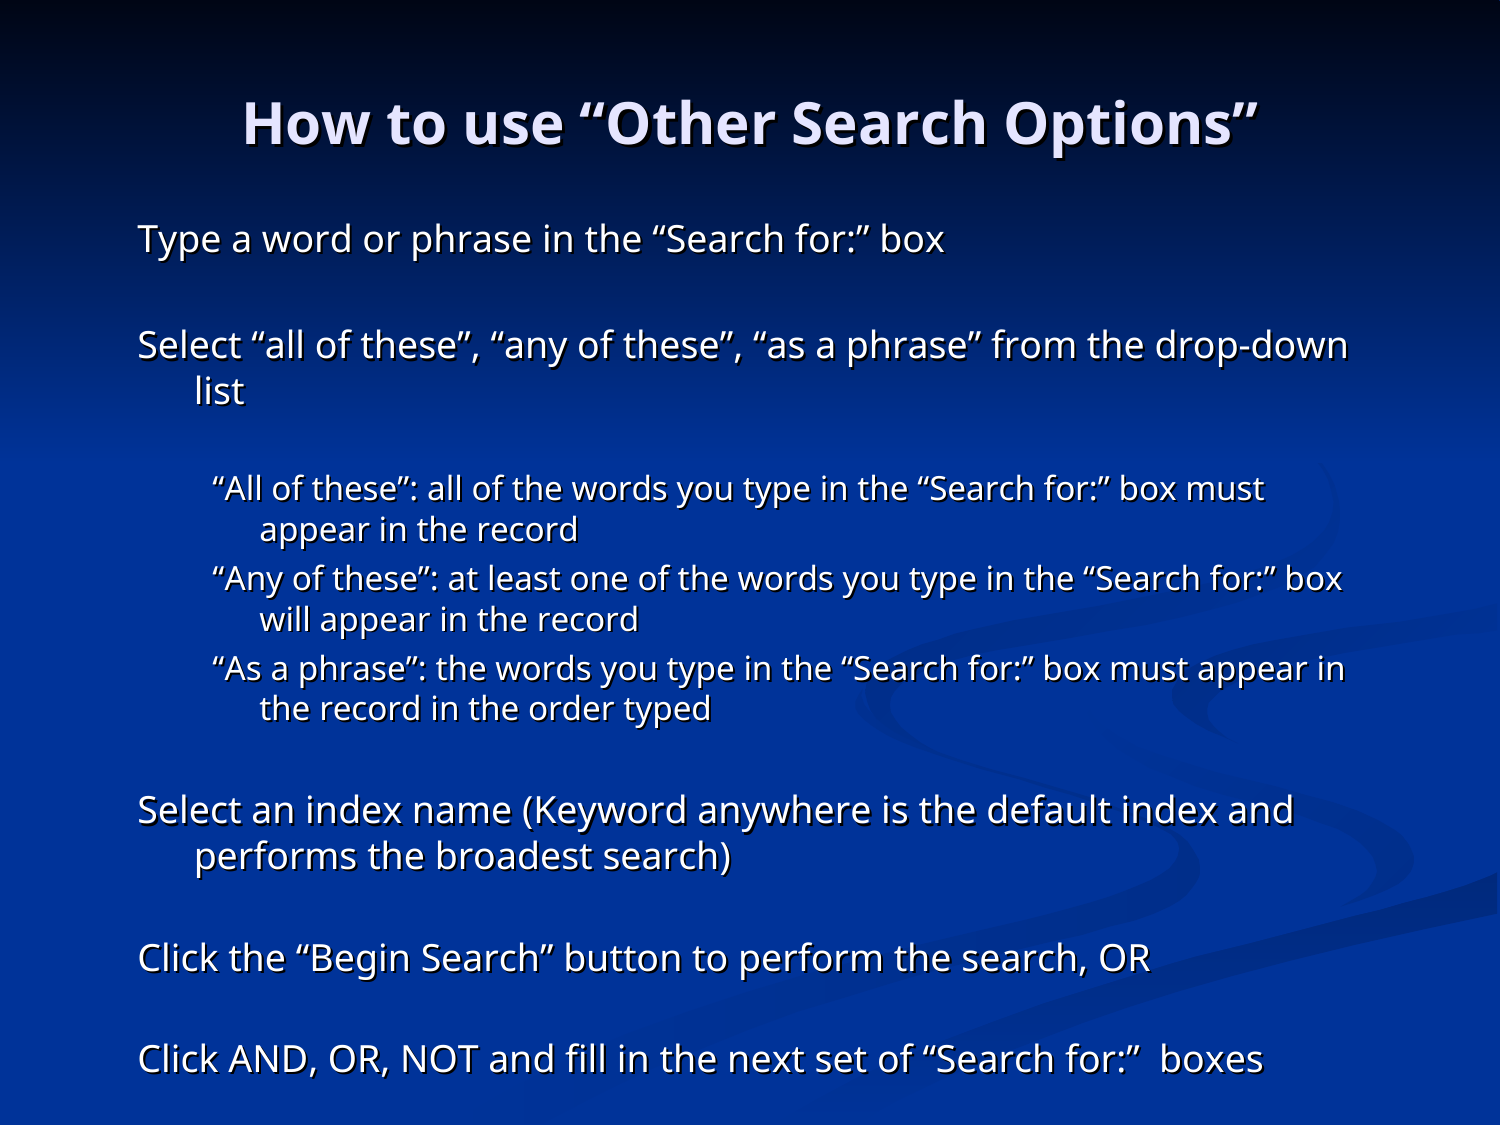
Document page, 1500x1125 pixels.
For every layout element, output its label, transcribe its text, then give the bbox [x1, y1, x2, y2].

list Type a word or phrase in the “Search for:” box Select “all of these”, “any of these”, “as a phrase” from the drop-down list “All of these”: all of the words you type in the “Search for:” box must appear in the record “Any of these”: at least one of the words you type in the “Search for:” box will appear in the record “As a phrase”: the words you type in the “Search for:” box must appear in the record in the order typed Select an index name (Keyword anywhere is the default index and performs the broadest search) Click the “Begin Search” button to perform the search, OR Click AND, OR, NOT and fill in the next set of “Search for:” boxes [122, 208, 1367, 1034]
title How to use “Other Search Options” [137, 79, 1363, 165]
